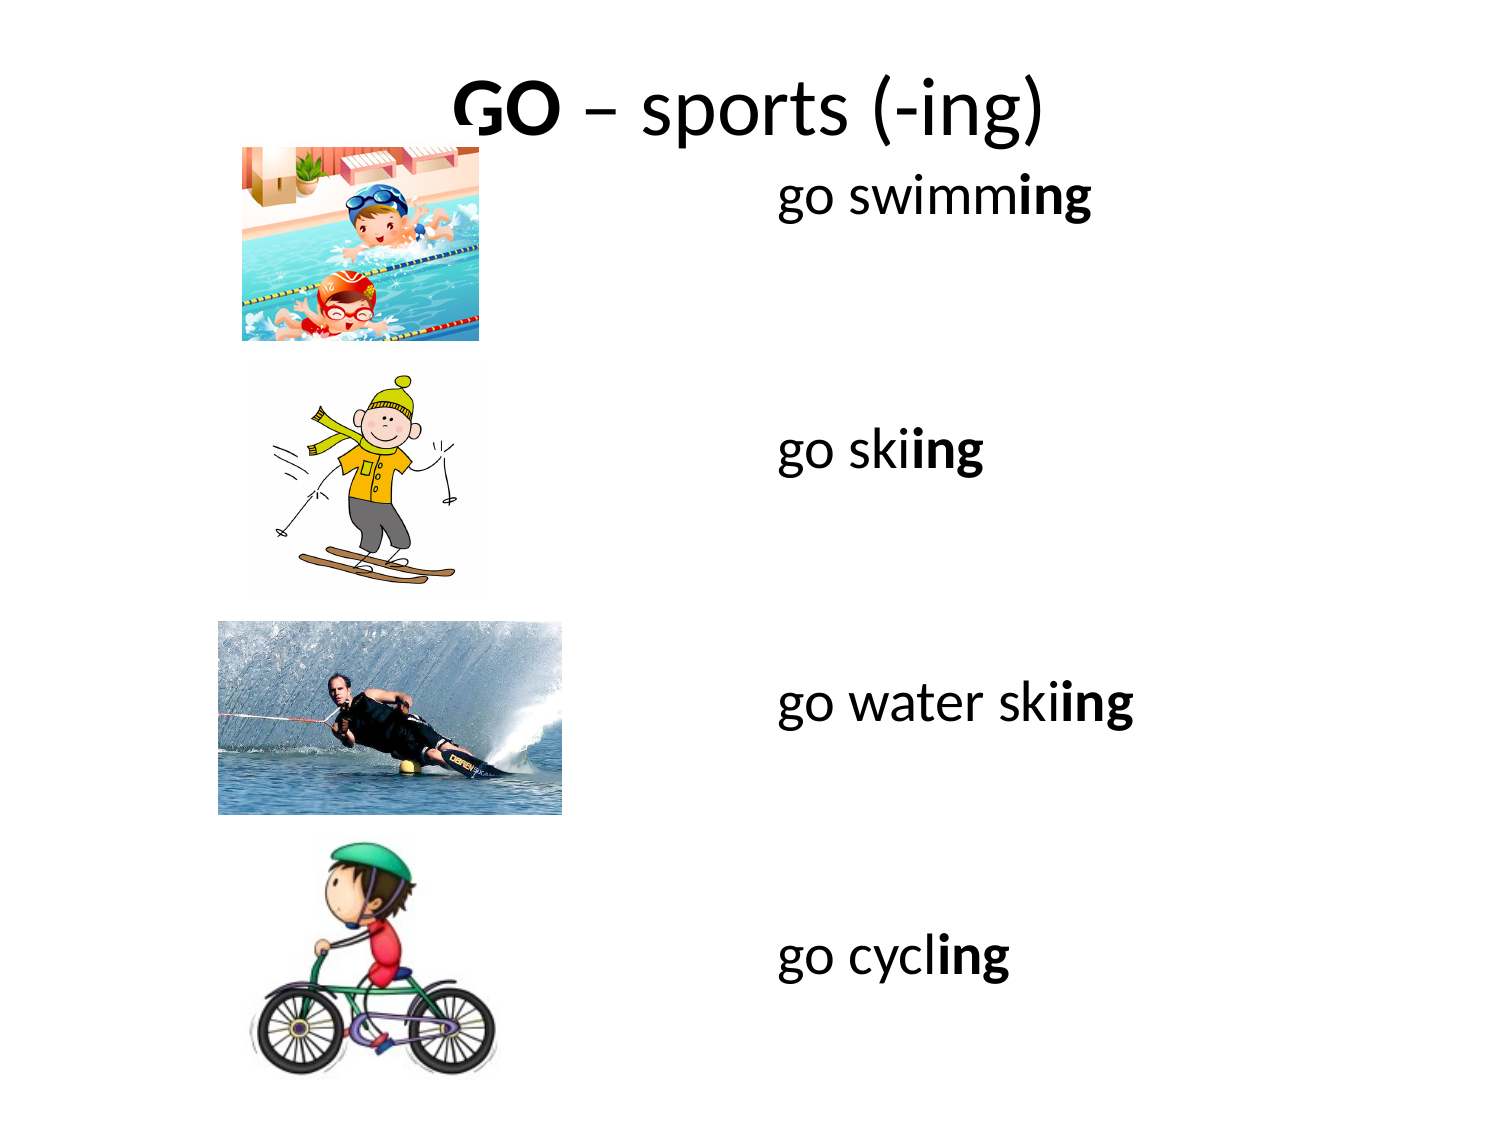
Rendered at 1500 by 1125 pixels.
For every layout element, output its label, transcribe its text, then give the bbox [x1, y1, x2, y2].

picture [218, 621, 562, 815]
picture [242, 834, 502, 1080]
picture [242, 125, 485, 598]
list go swimming go skiing go water skiing go cycling [762, 149, 1426, 1071]
title GO – sports (-ing) [75, 45, 1426, 138]
